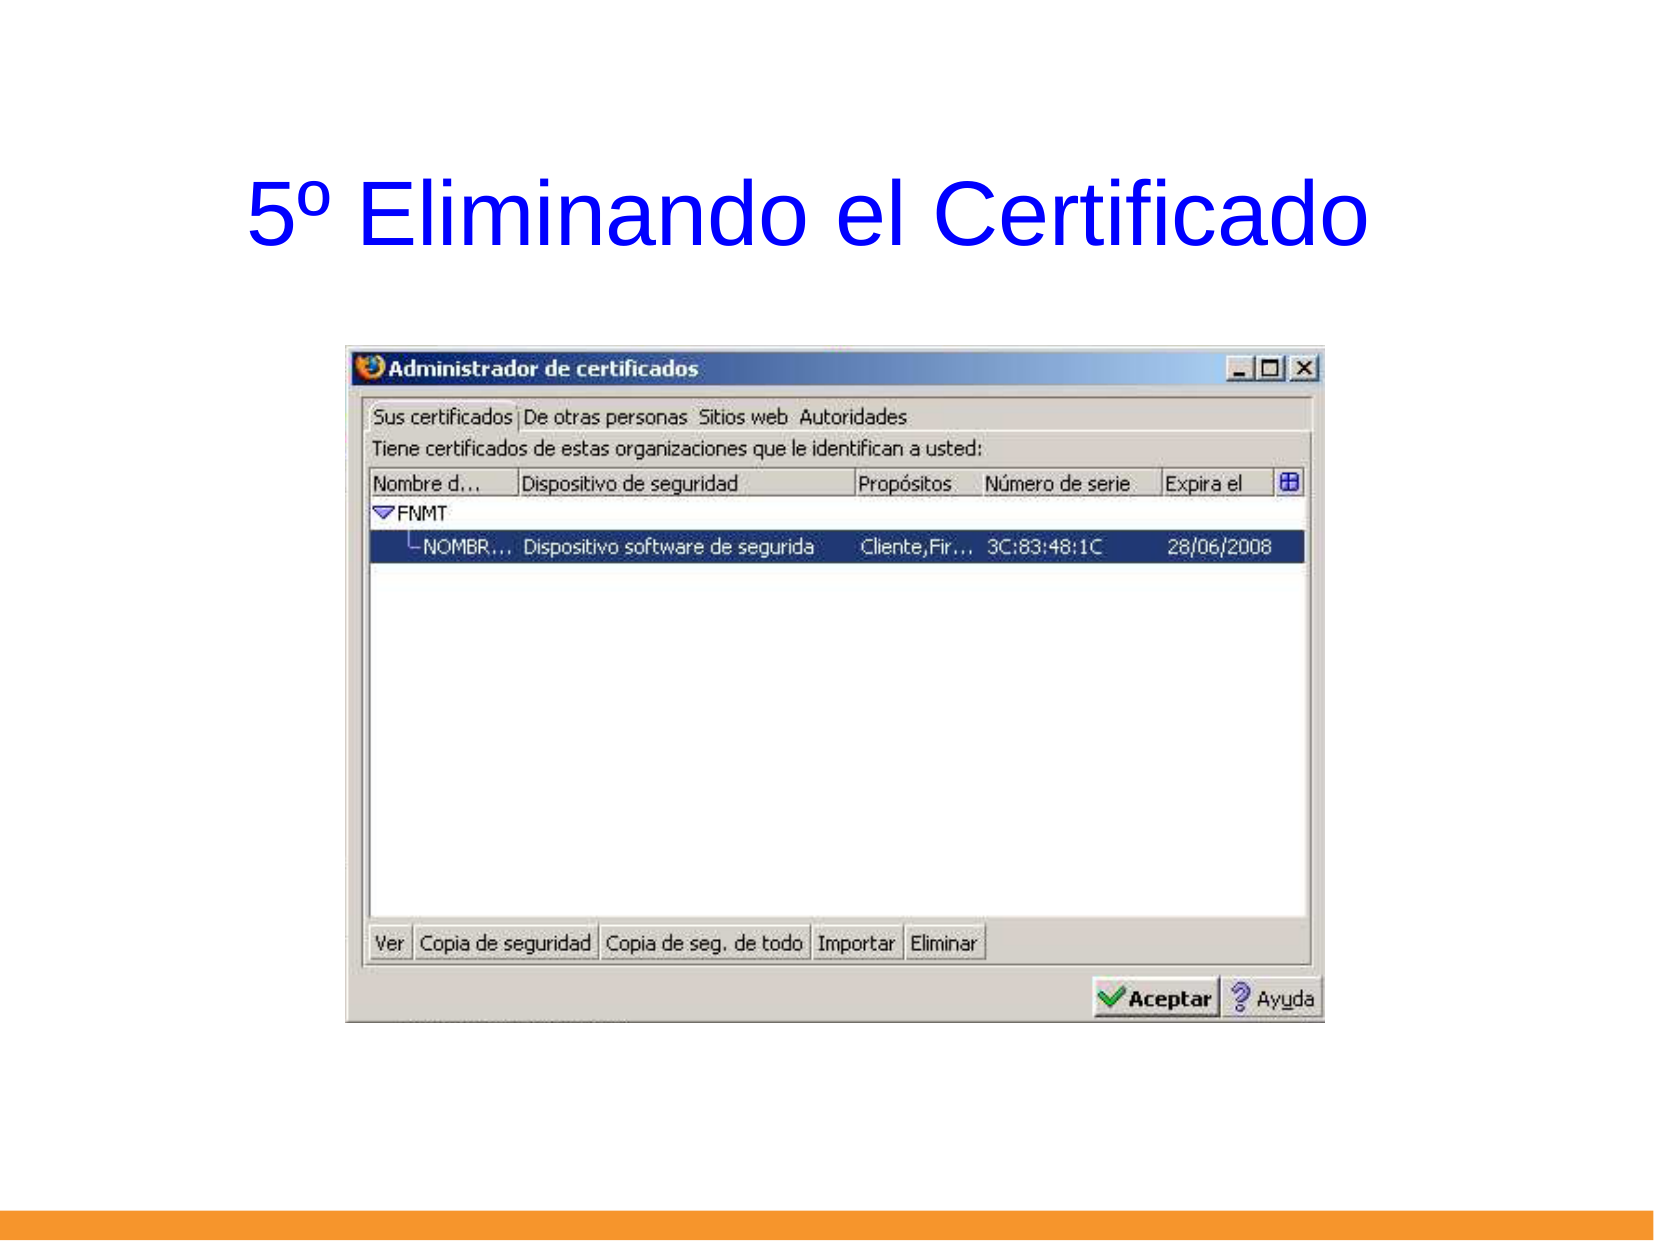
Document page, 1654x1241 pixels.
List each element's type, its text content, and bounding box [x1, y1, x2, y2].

title 5º Eliminando el Certificado [65, 161, 1554, 266]
picture [345, 345, 1325, 1023]
